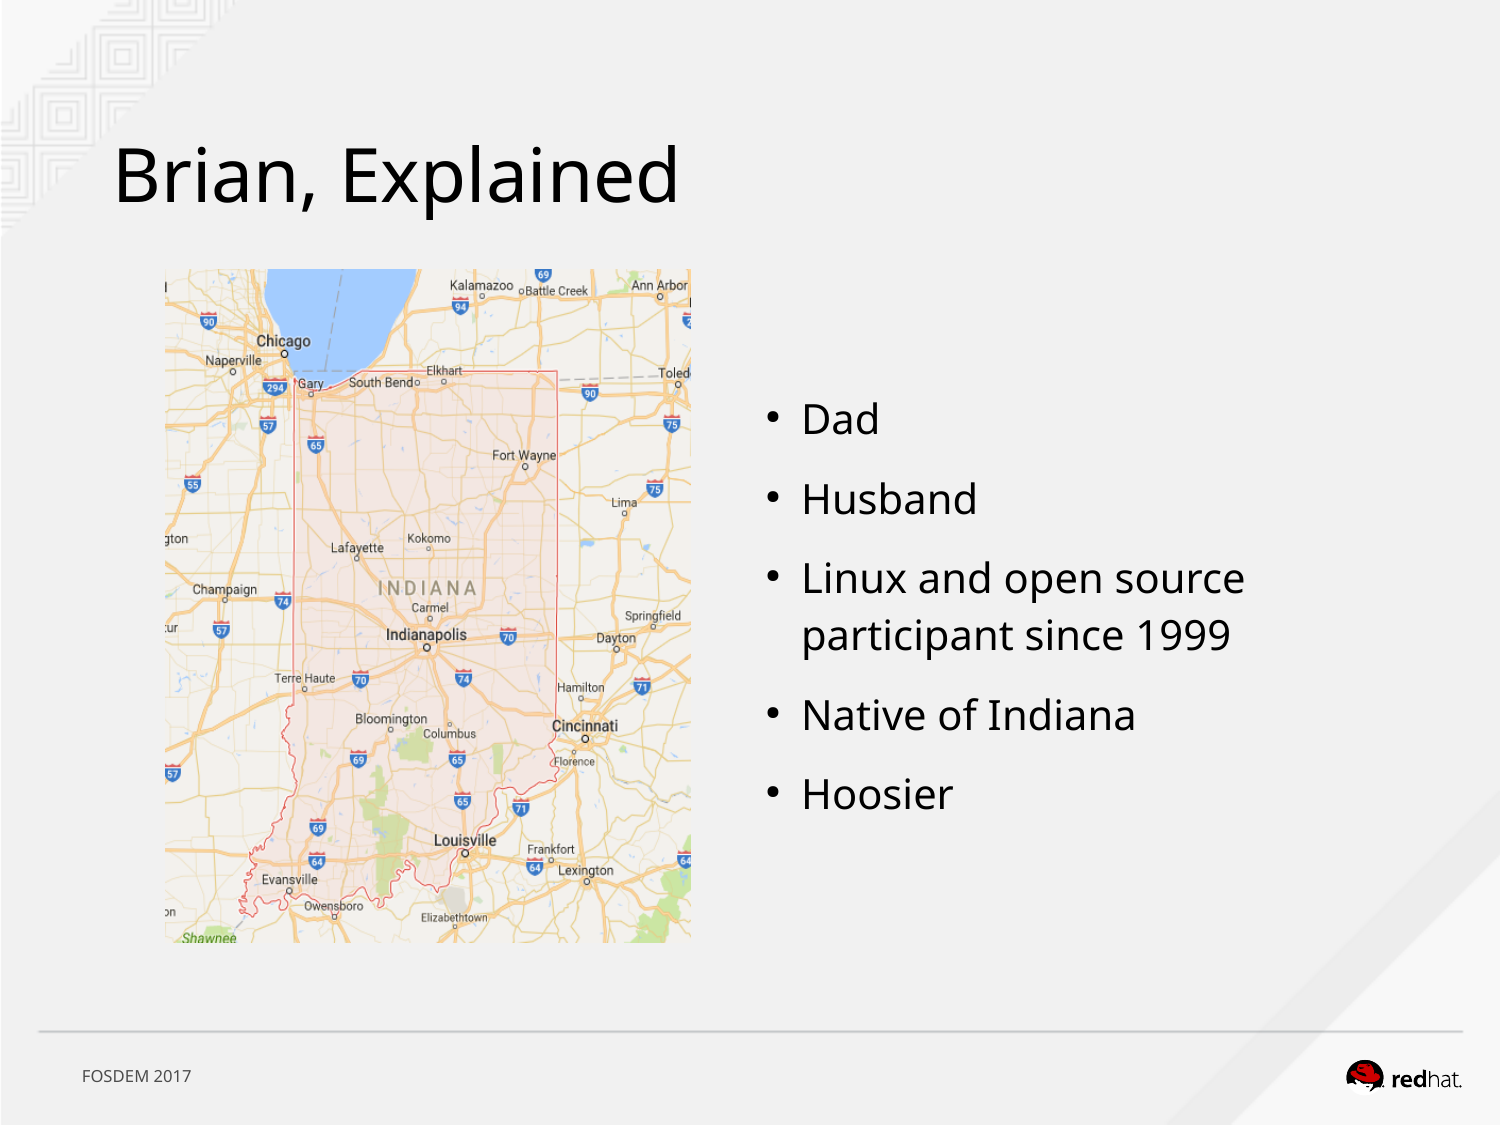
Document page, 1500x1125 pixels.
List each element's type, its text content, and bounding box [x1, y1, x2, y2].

picture [0, 0, 1500, 1125]
text_box Dad Husband Linux and open source participant since 1999 Native of Indiana Hoosier [765, 389, 1388, 799]
title Brian, Explained [112, 0, 1388, 225]
